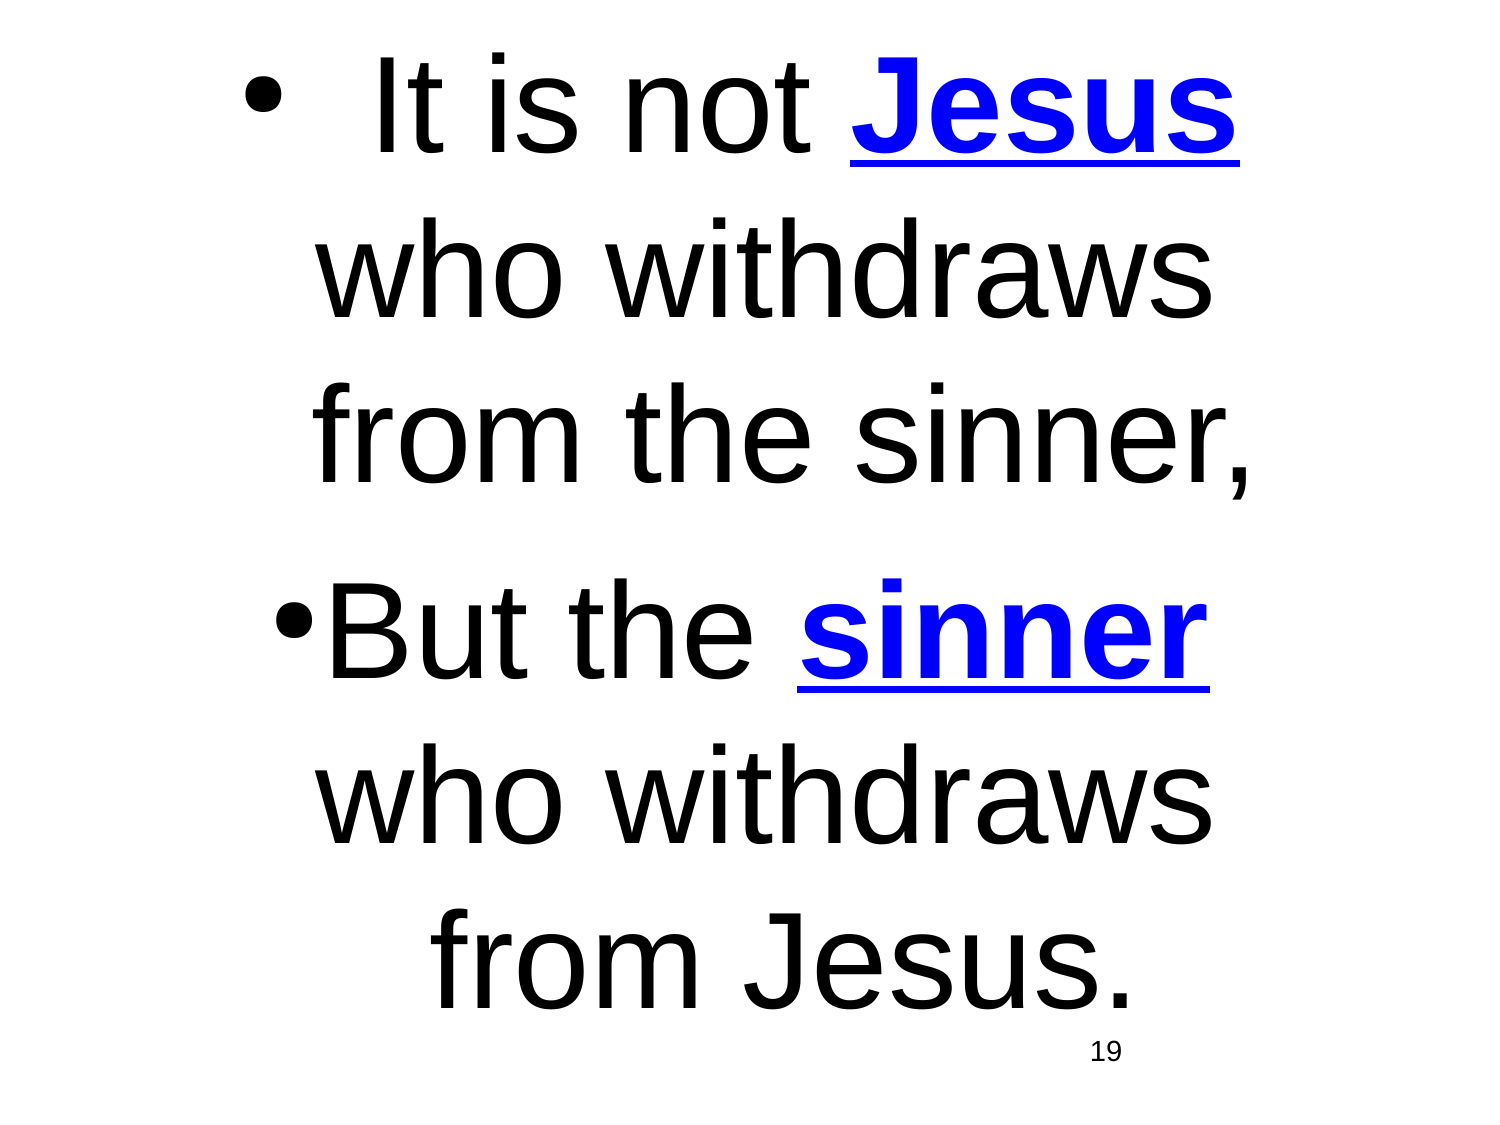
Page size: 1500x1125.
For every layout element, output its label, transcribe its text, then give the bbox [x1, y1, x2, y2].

list It is not Jesus who withdraws from the sinner, But the sinner who withdraws from Jesus. [15, 15, 1486, 1111]
